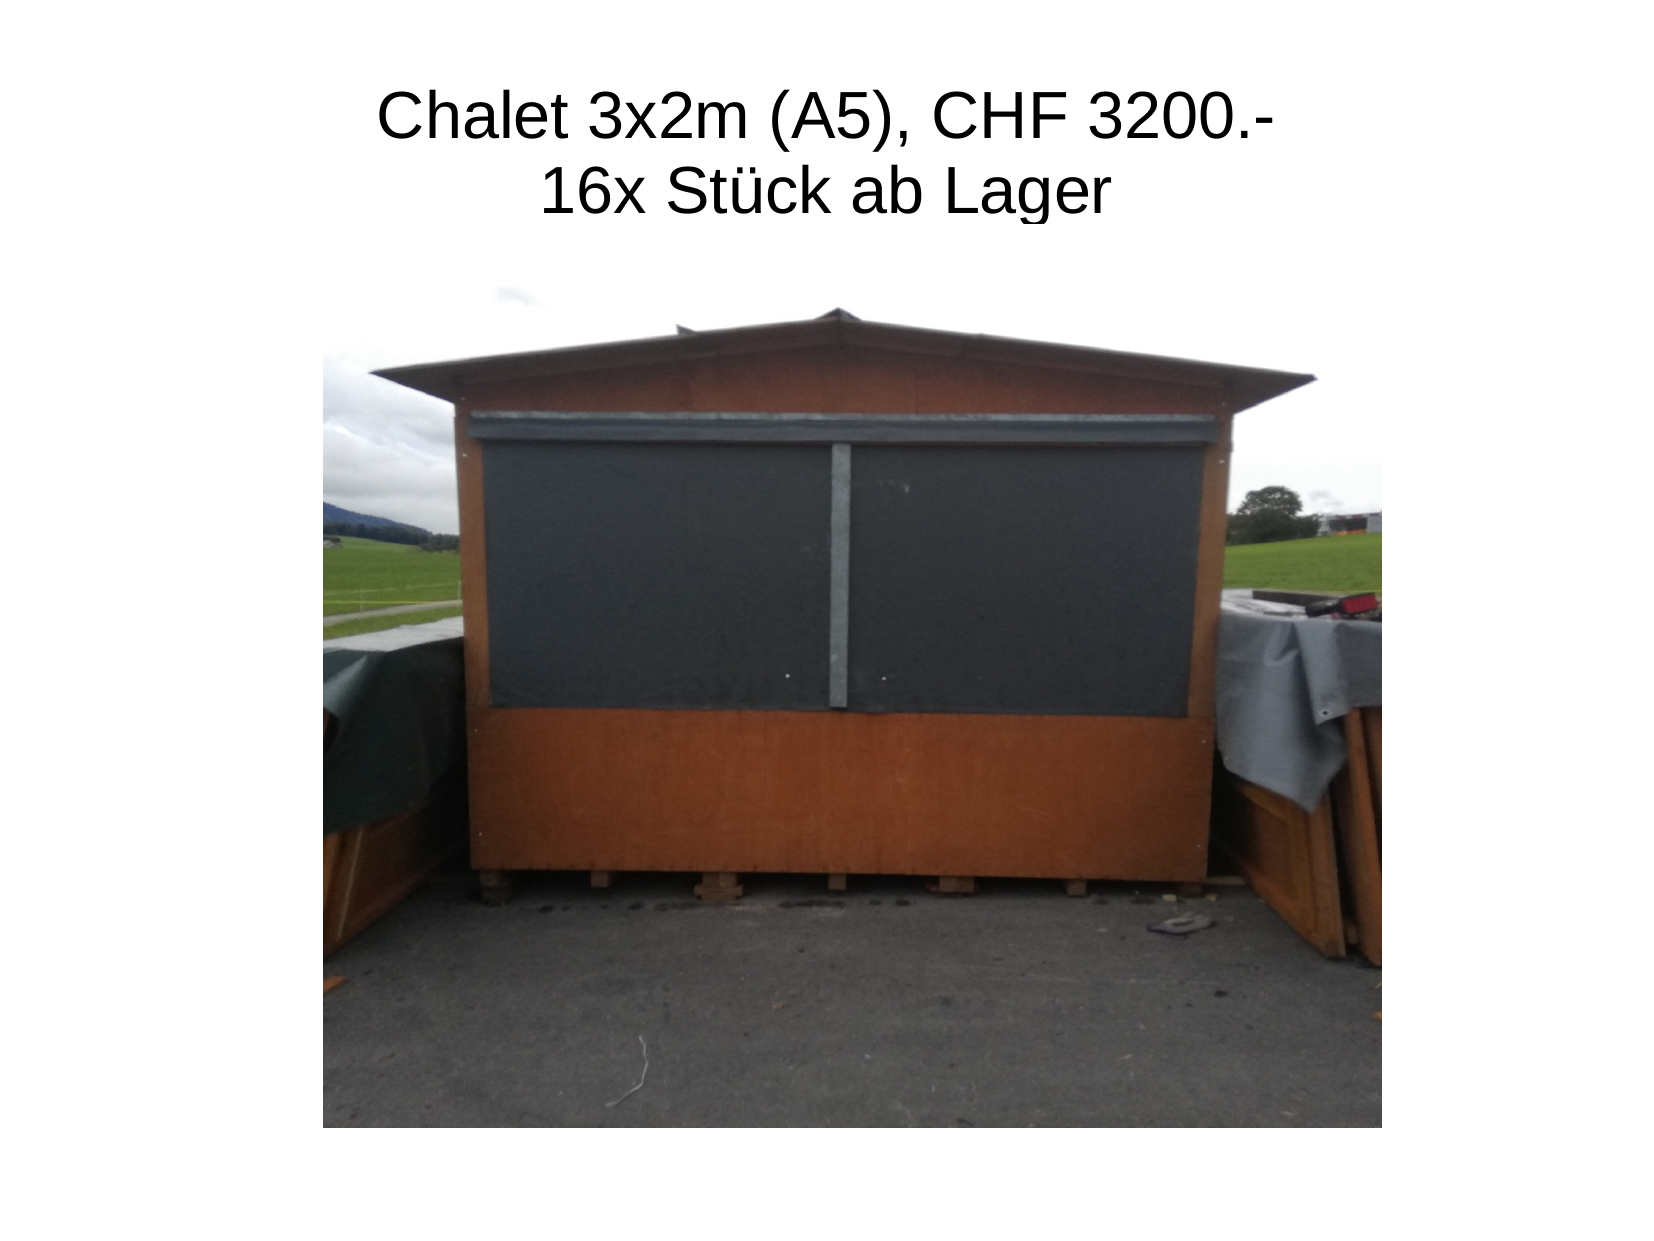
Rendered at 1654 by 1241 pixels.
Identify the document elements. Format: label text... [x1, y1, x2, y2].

title Chalet 3x2m (A5), CHF 3200.- 16x Stück ab Lager [82, 49, 1571, 257]
picture [323, 224, 1382, 1128]
